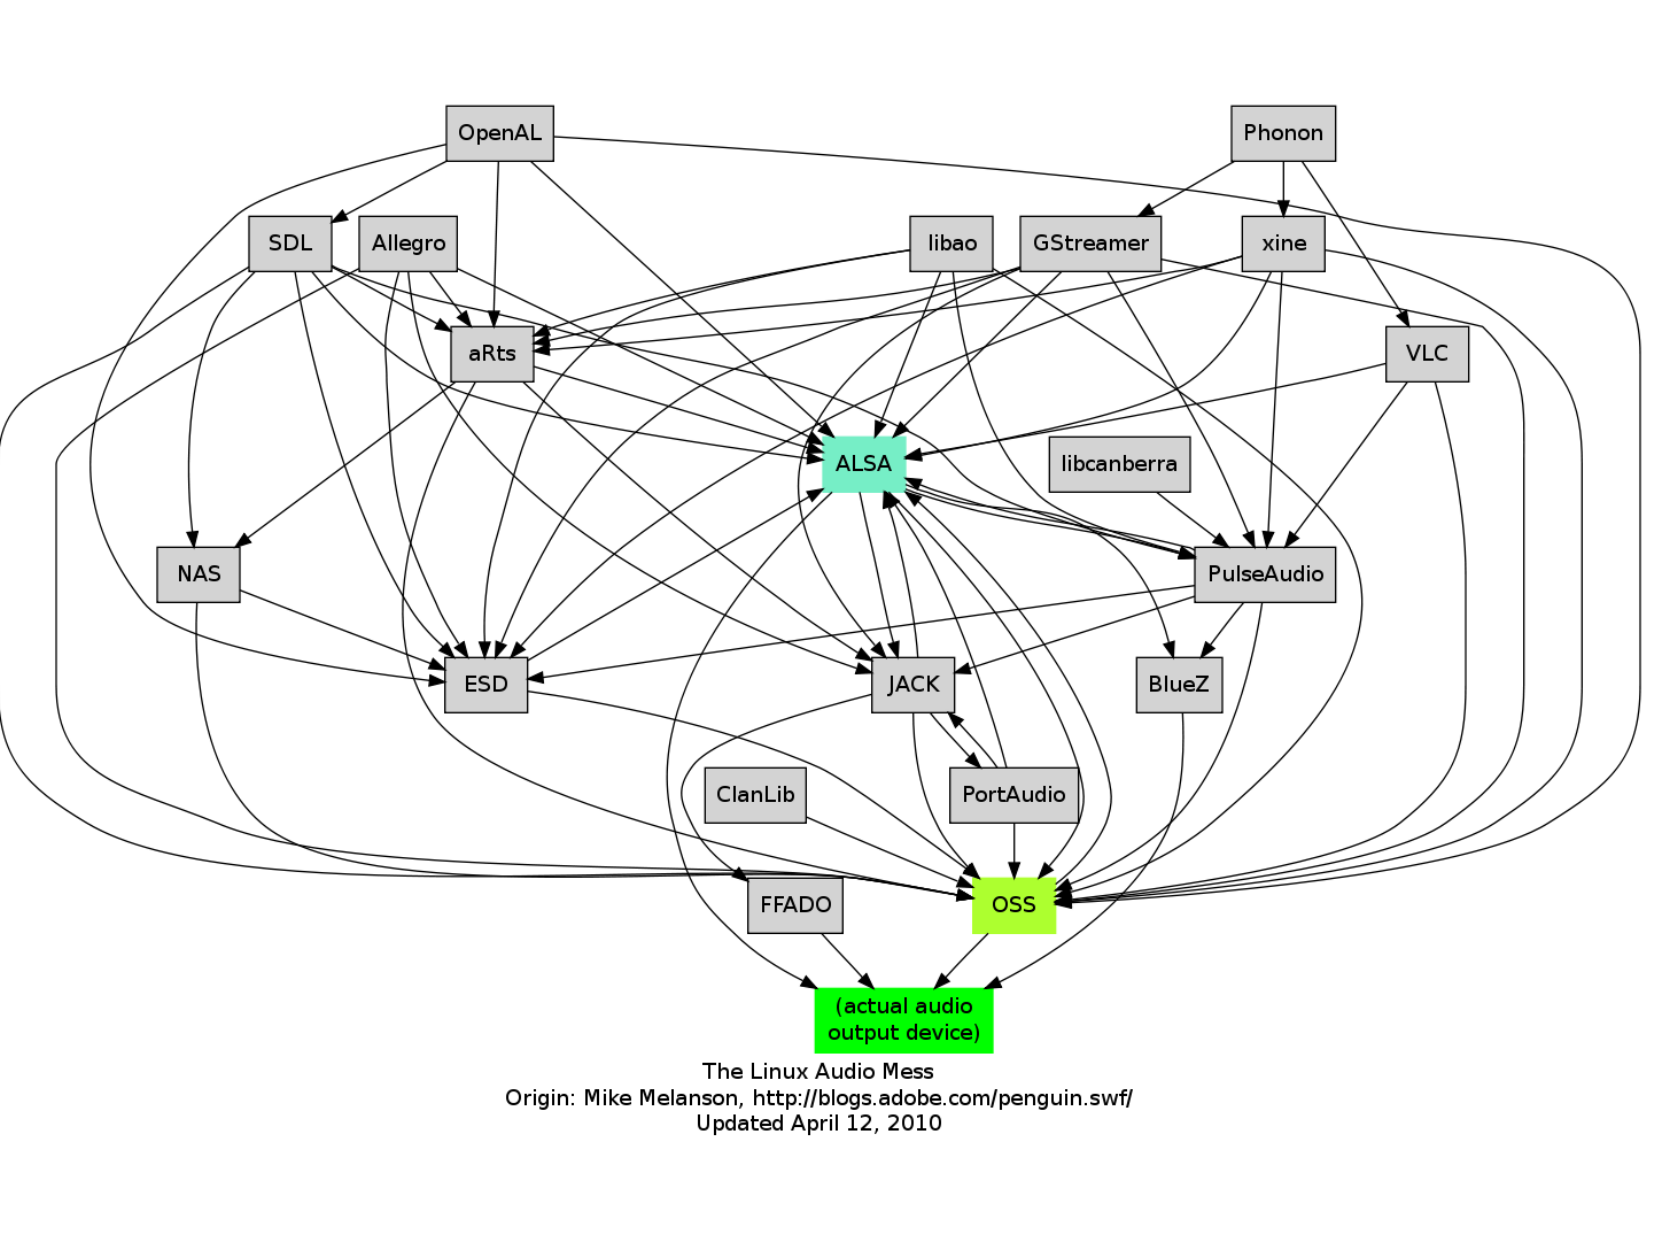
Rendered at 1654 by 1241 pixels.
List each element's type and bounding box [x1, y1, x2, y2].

picture [0, 100, 1646, 1149]
